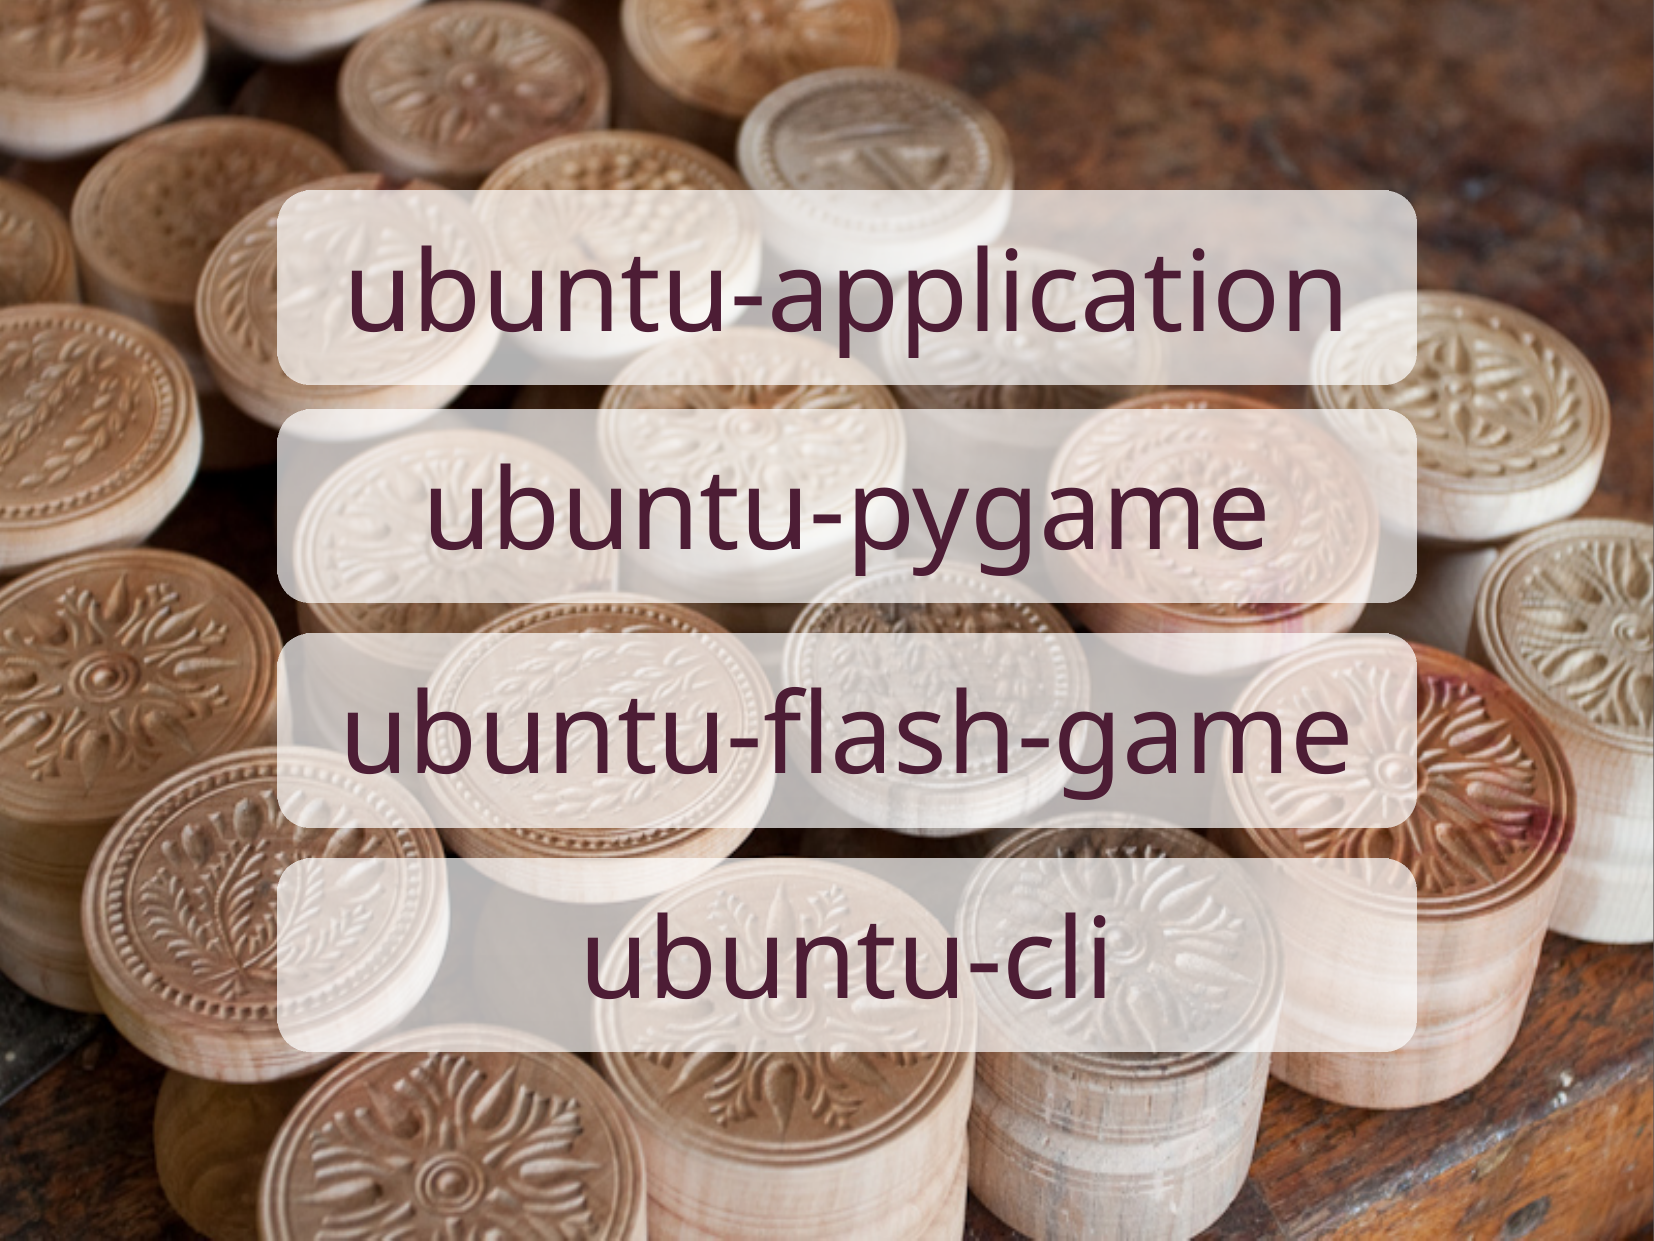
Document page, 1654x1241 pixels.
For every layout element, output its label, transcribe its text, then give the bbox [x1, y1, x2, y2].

picture [0, 0, 1654, 1241]
text_box ubuntu-application [277, 190, 1417, 385]
text_box ubuntu-flash-game [277, 633, 1417, 828]
text_box ubuntu-pygame [277, 409, 1417, 603]
text_box ubuntu-cli [277, 858, 1417, 1052]
